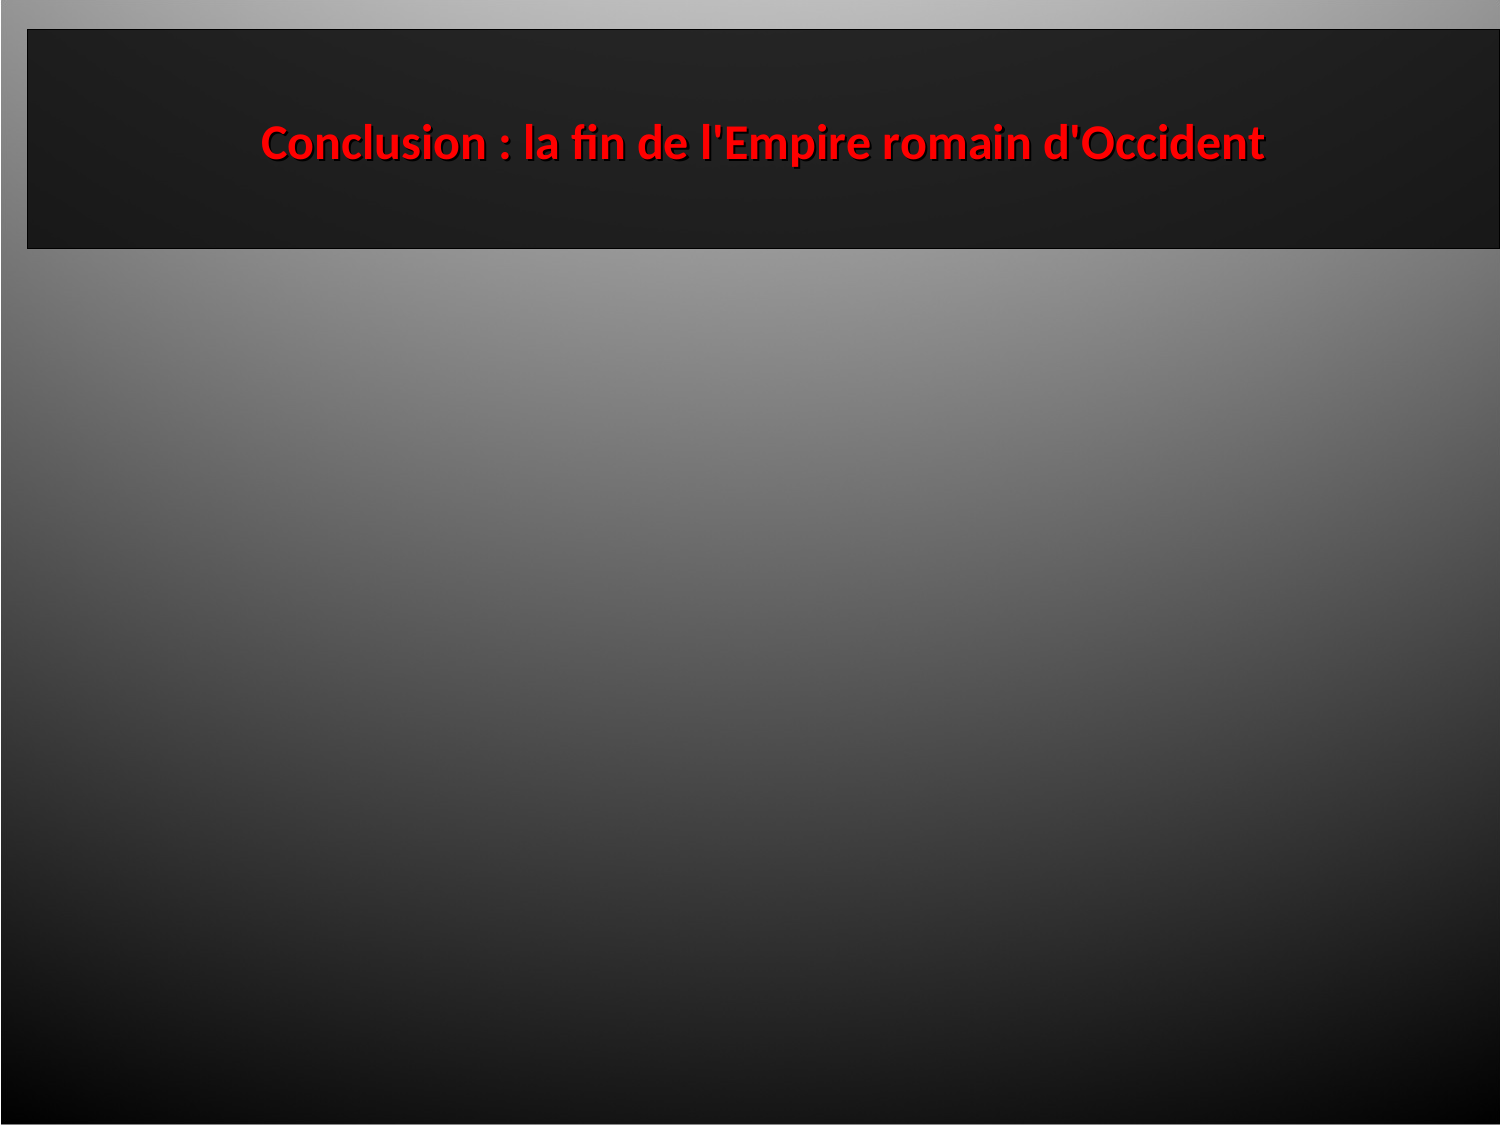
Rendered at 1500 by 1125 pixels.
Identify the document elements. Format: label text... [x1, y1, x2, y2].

picture [0, 0, 1500, 1125]
text_box Conclusion : la fin de l'Empire romain d'Occident [27, 29, 1500, 249]
